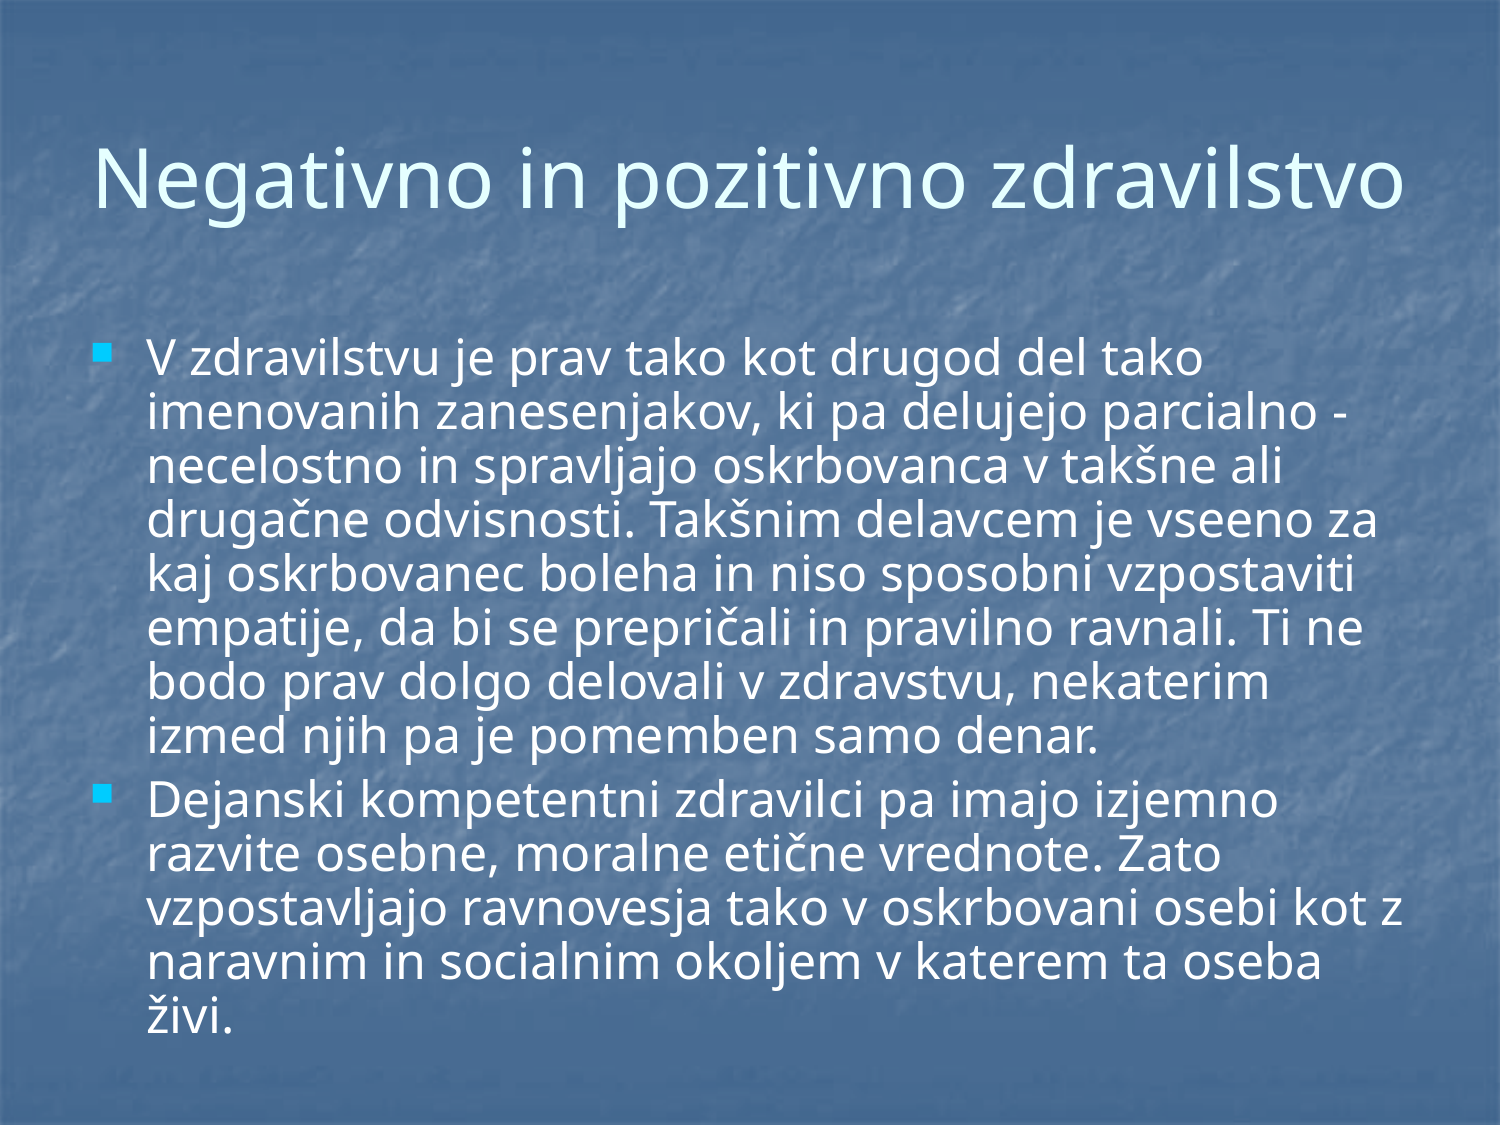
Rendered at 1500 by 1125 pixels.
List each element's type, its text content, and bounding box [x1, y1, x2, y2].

list V zdravilstvu je prav tako kot drugod del tako imenovanih zanesenjakov, ki pa delujejo parcialno - necelostno in spravljajo oskrbovanca v takšne ali drugačne odvisnosti. Takšnim delavcem je vseeno za kaj oskrbovanec boleha in niso sposobni vzpostaviti empatije, da bi se prepričali in pravilno ravnali. Ti ne bodo prav dolgo delovali v zdravstvu, nekaterim izmed njih pa je pomemben samo denar. Dejanski kompetentni zdravilci pa imajo izjemno razvite osebne, moralne etične vrednote. Zato vzpostavljajo ravnovesja tako v oskrbovani osebi kot z naravnim in socialnim okoljem v katerem ta oseba živi. [75, 324, 1425, 1000]
picture [0, 0, 1500, 1125]
title Negativno in pozitivno zdravilstvo [75, 62, 1425, 288]
